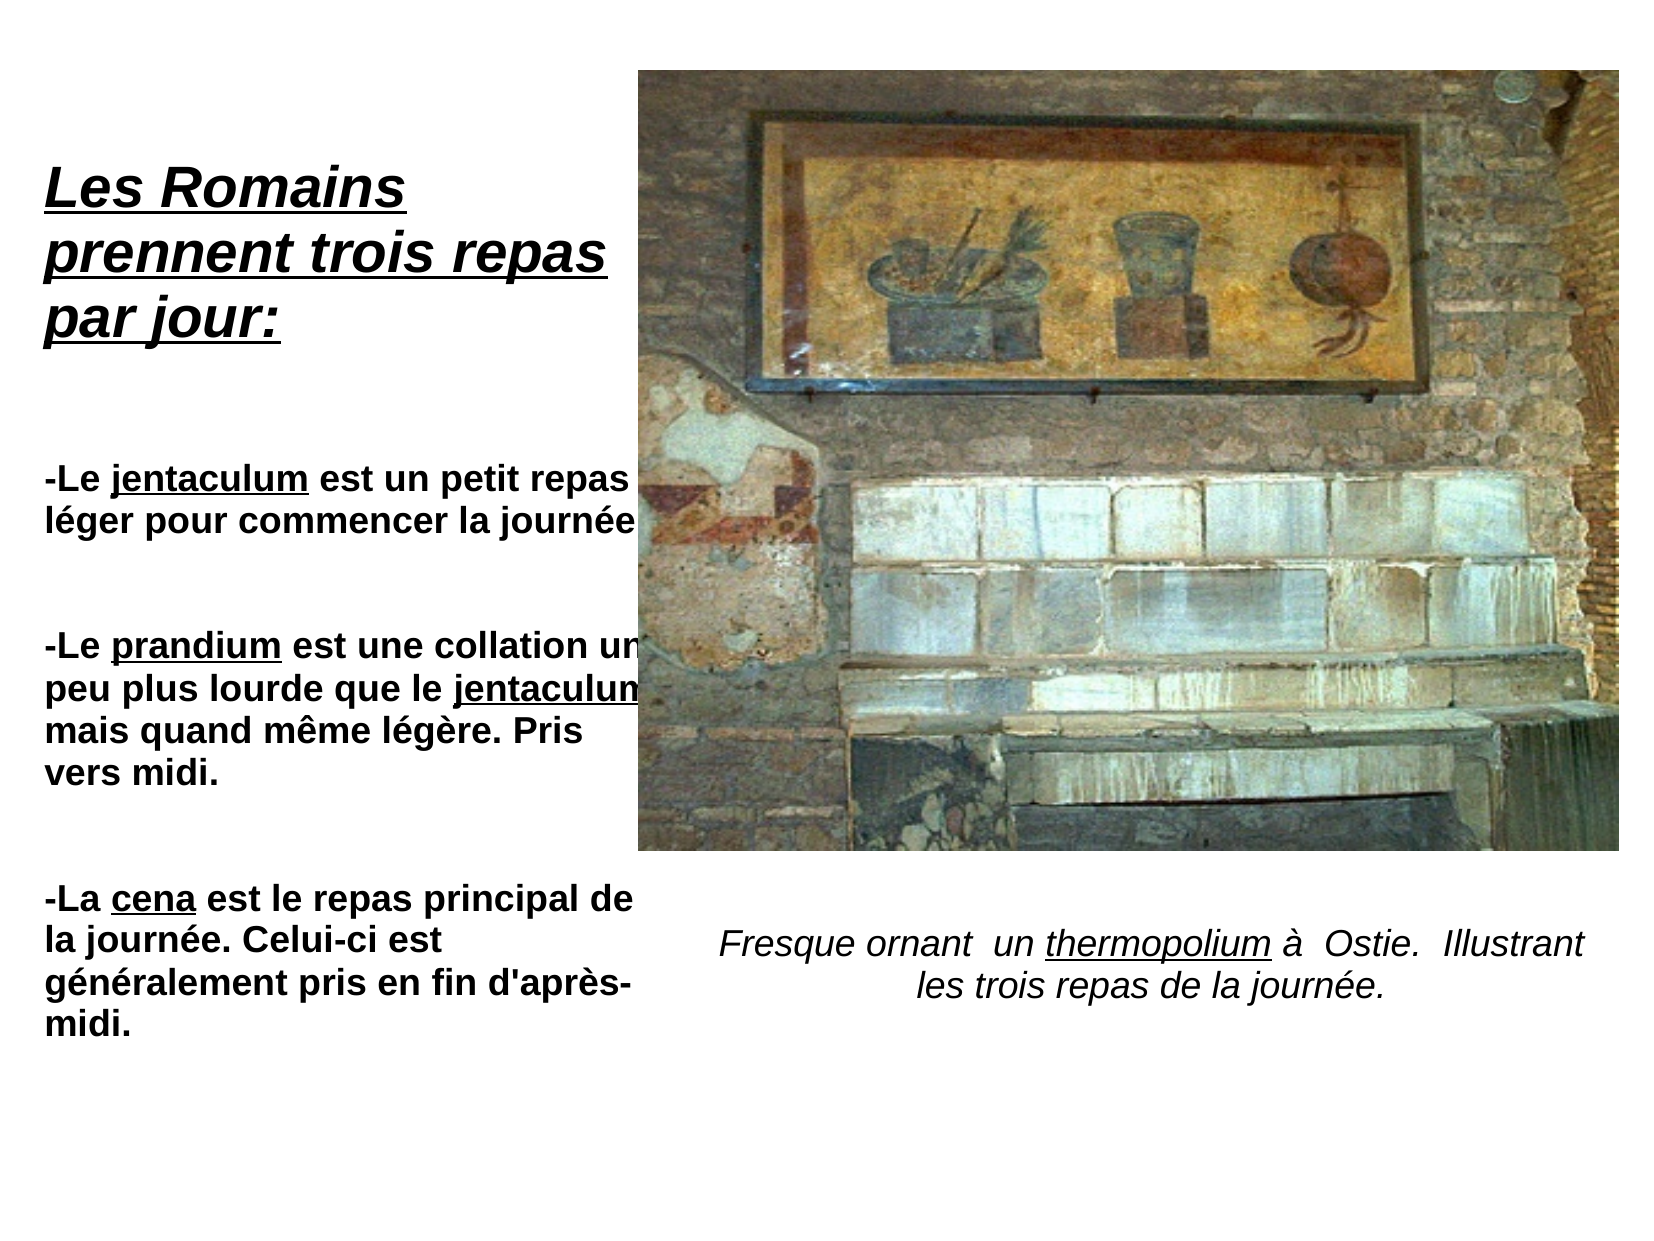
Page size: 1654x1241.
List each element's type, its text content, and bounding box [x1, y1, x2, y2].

picture [638, 70, 1619, 851]
text_box Les Romains prennent trois repas par jour: -Le jentaculum est un petit repas léger pour commencer la journée. -Le prandium est une collation un peu plus lourde que le jentaculum mais quand même légère. Pris vers midi. -La cena est le repas principal de la journée. Celui-ci est généralement pris en fin d'après-midi. [29, 147, 680, 1119]
text_box Fresque ornant un thermopolium à Ostie. Illustrant les trois repas de la journée. [679, 915, 1625, 1014]
